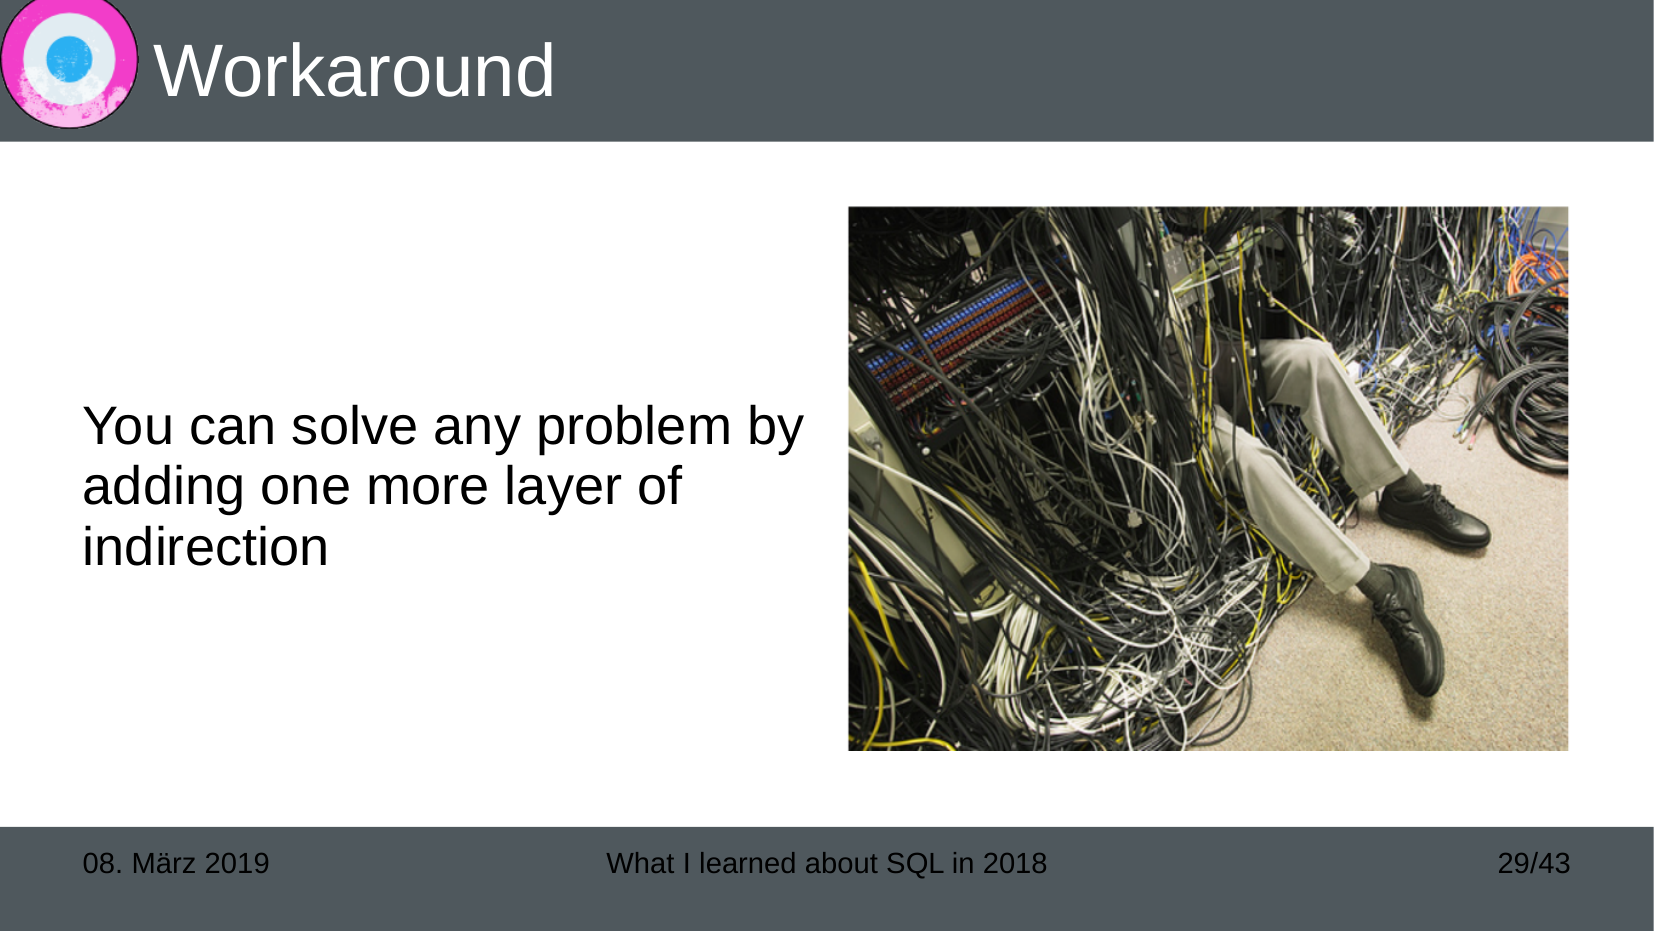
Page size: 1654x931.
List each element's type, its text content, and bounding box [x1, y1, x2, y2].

list You can solve any problem by adding one more layer of indirection [82, 141, 809, 815]
picture [0, 0, 228, 148]
picture [845, 206, 1572, 751]
title Workaround [153, 5, 1654, 136]
